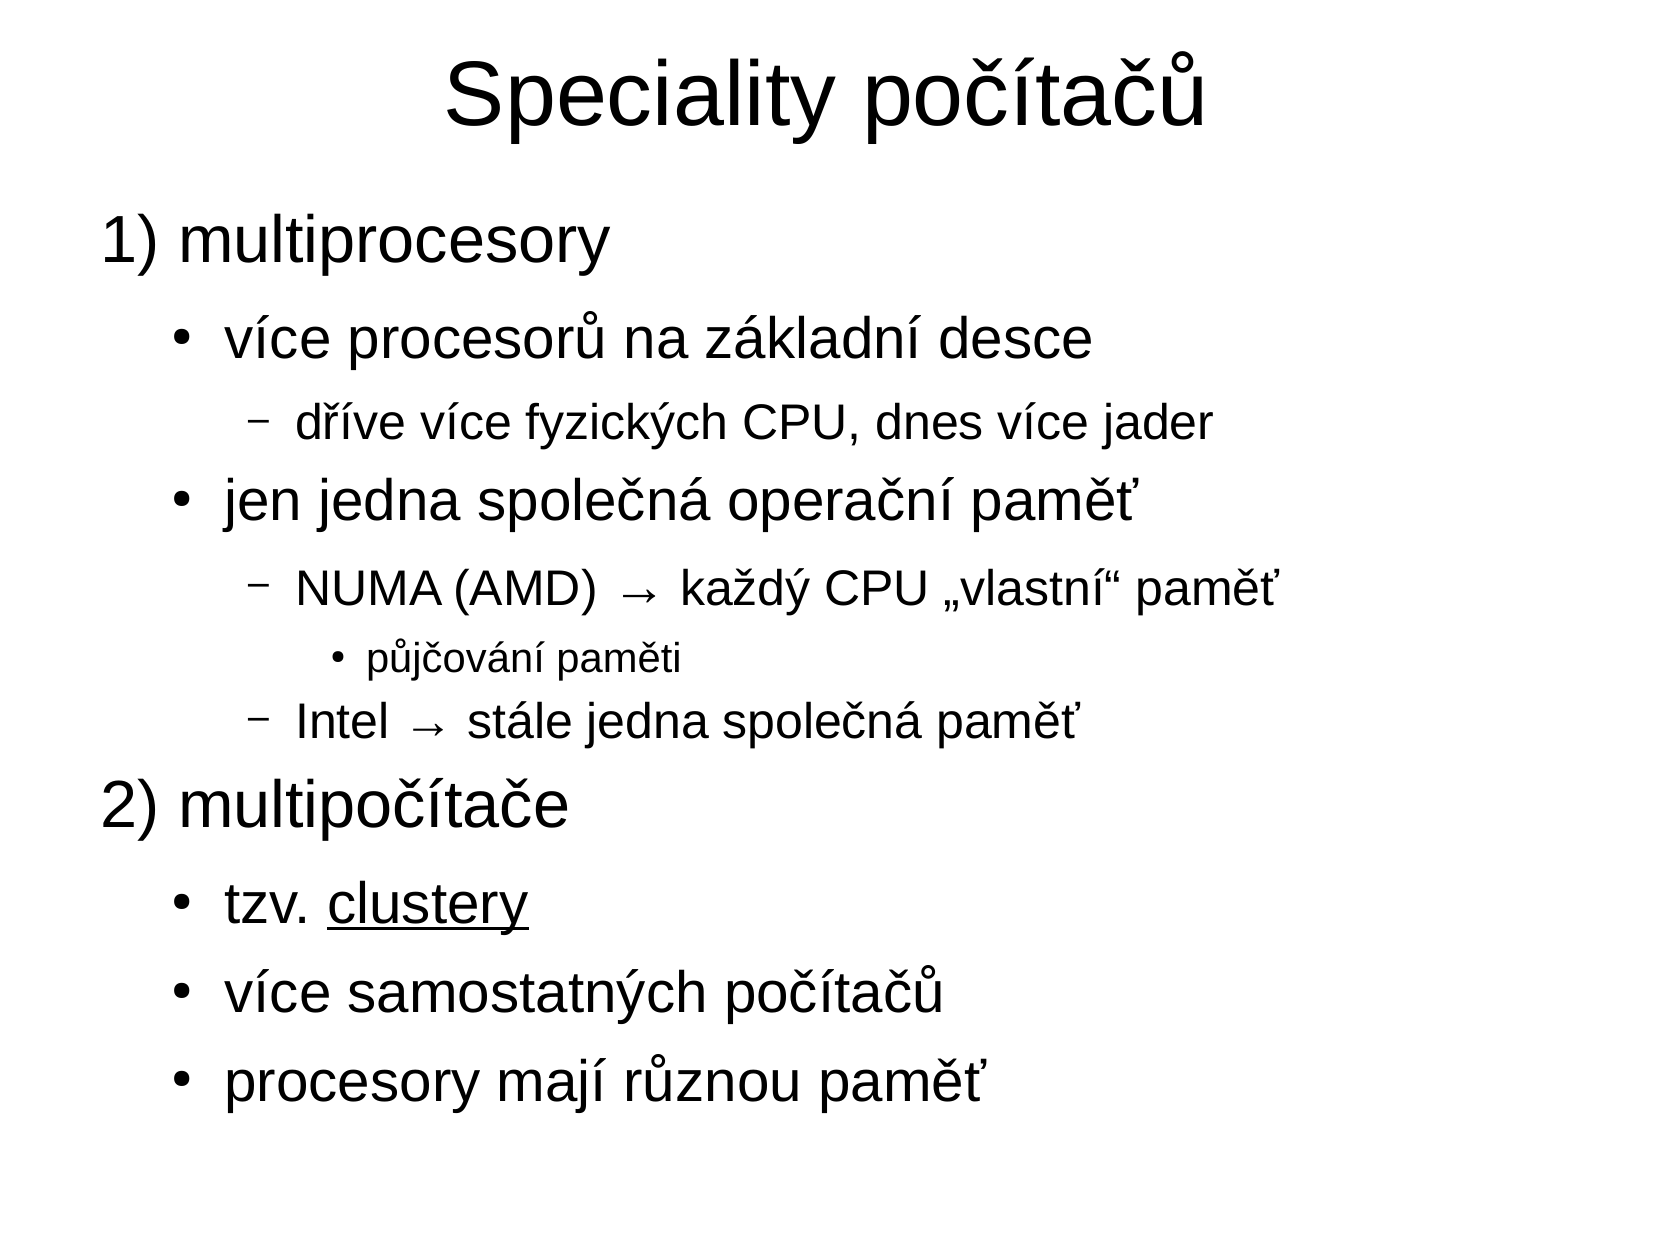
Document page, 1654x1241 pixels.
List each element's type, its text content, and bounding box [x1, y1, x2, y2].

title Speciality počítačů [82, 0, 1571, 191]
list multiprocesory více procesorů na základní desce dříve více fyzických CPU, dnes více jader jen jedna společná operační paměť NUMA (AMD) → každý CPU „vlastní“ paměť půjčování paměti Intel → stále jedna společná paměť multipočítače tzv. clustery více samostatných počítačů procesory mají různou paměť [82, 201, 1571, 1114]
